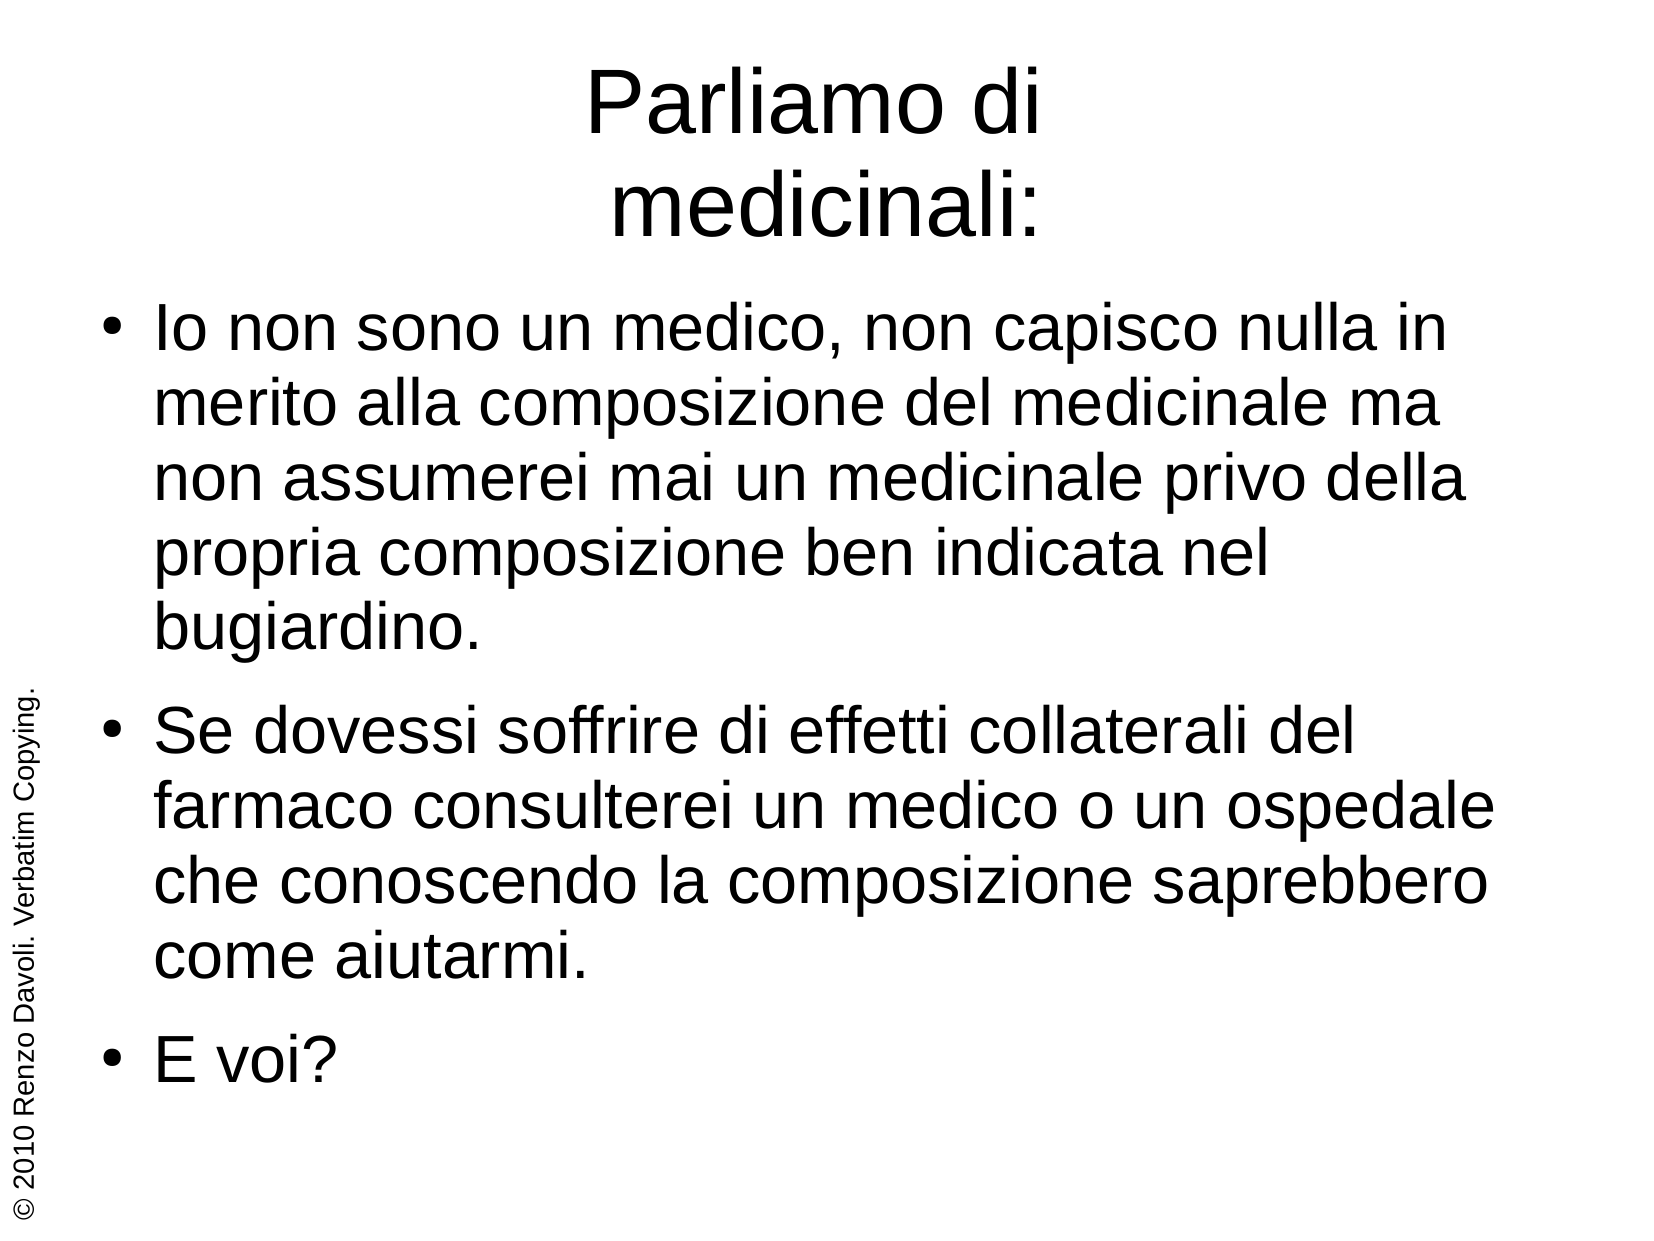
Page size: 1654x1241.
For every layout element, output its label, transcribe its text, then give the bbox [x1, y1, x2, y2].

title Parliamo di medicinali: [82, 50, 1571, 256]
list Io non sono un medico, non capisco nulla in merito alla composizione del medicinale ma non assumerei mai un medicinale privo della propria composizione ben indicata nel bugiardino. Se dovessi soffrire di effetti collaterali del farmaco consulterei un medico o un ospedale che conoscendo la composizione saprebbero come aiutarmi. E voi? [82, 290, 1571, 1097]
